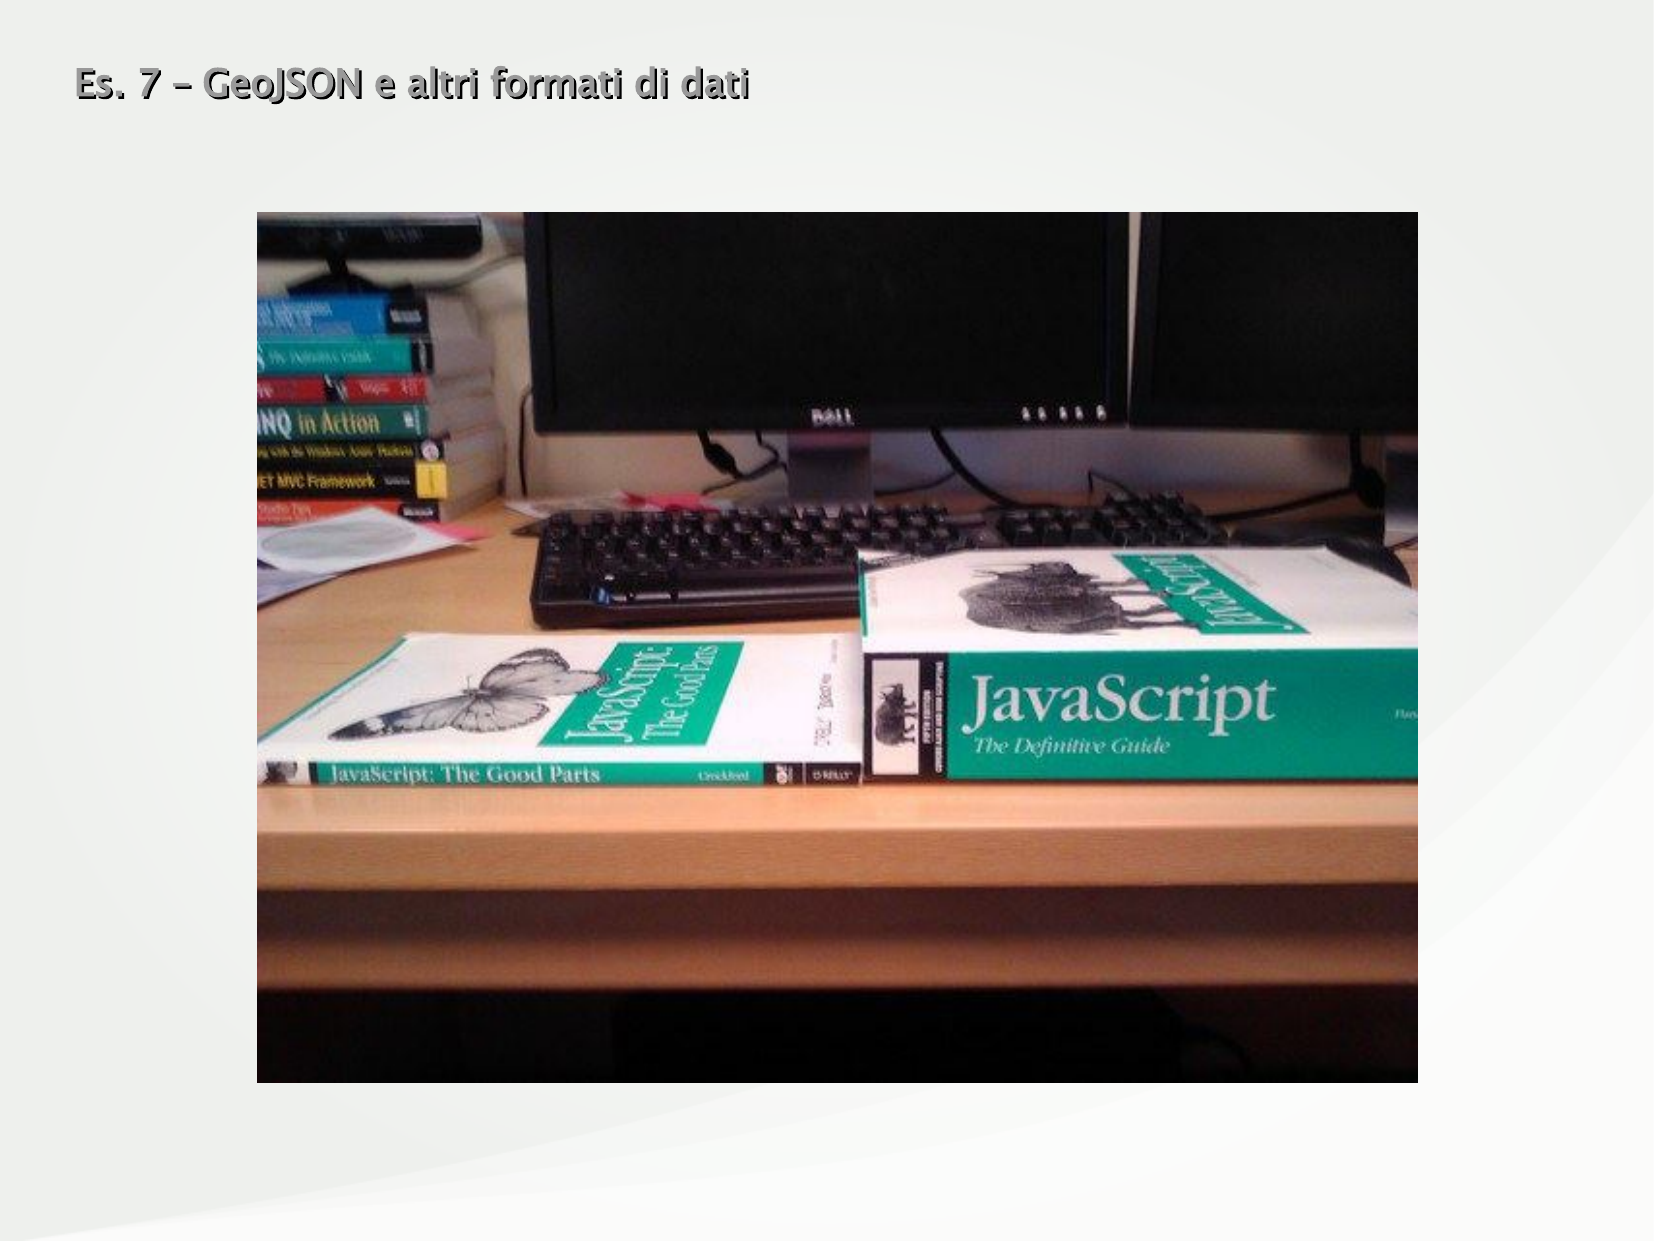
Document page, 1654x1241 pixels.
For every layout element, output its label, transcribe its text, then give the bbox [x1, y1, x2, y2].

picture [0, 0, 1654, 1241]
text_box Es. 7 – GeoJSON e altri formati di dati [59, 47, 1146, 108]
